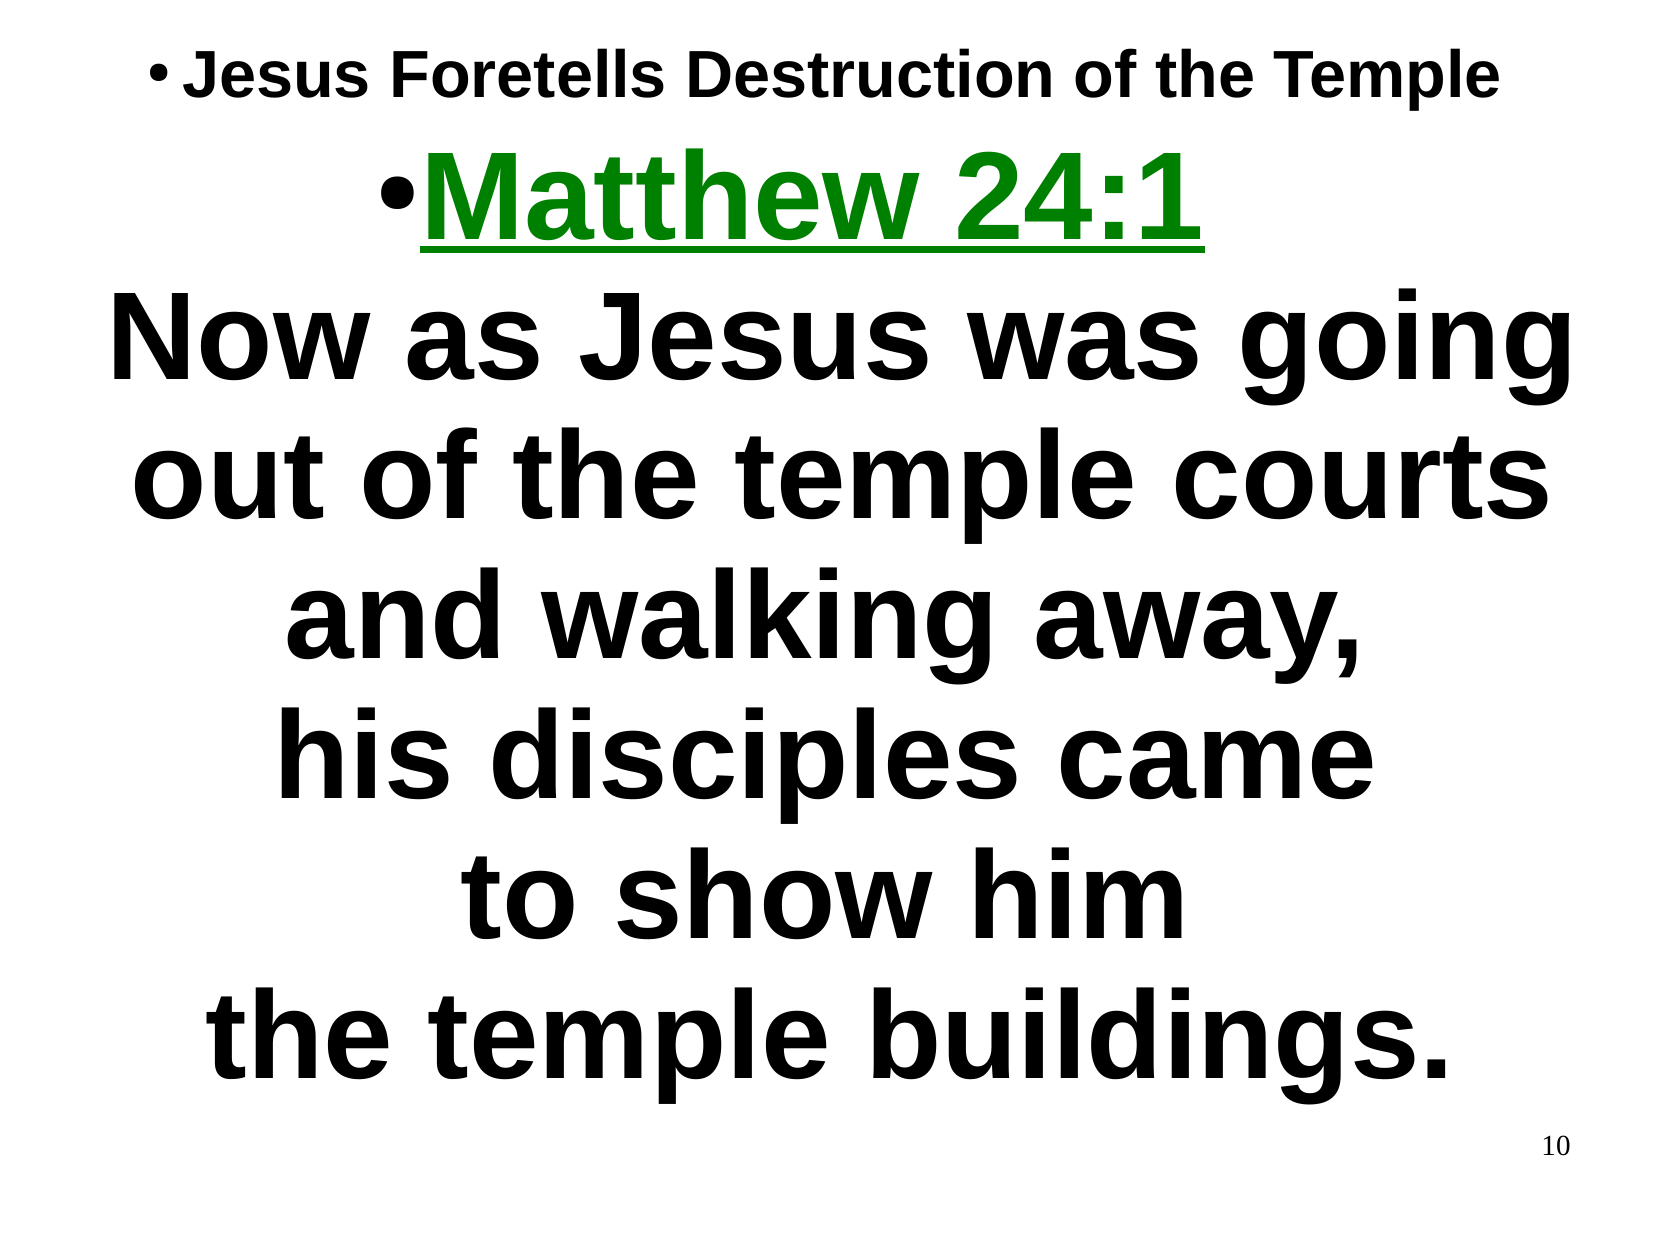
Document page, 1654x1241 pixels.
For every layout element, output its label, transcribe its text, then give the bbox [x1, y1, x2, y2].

list Jesus Foretells Destruction of the Temple Matthew 24:1 Now as Jesus was going out of the temple courts and walking away, his disciples came to show him the temple buildings. [37, 37, 1613, 1201]
